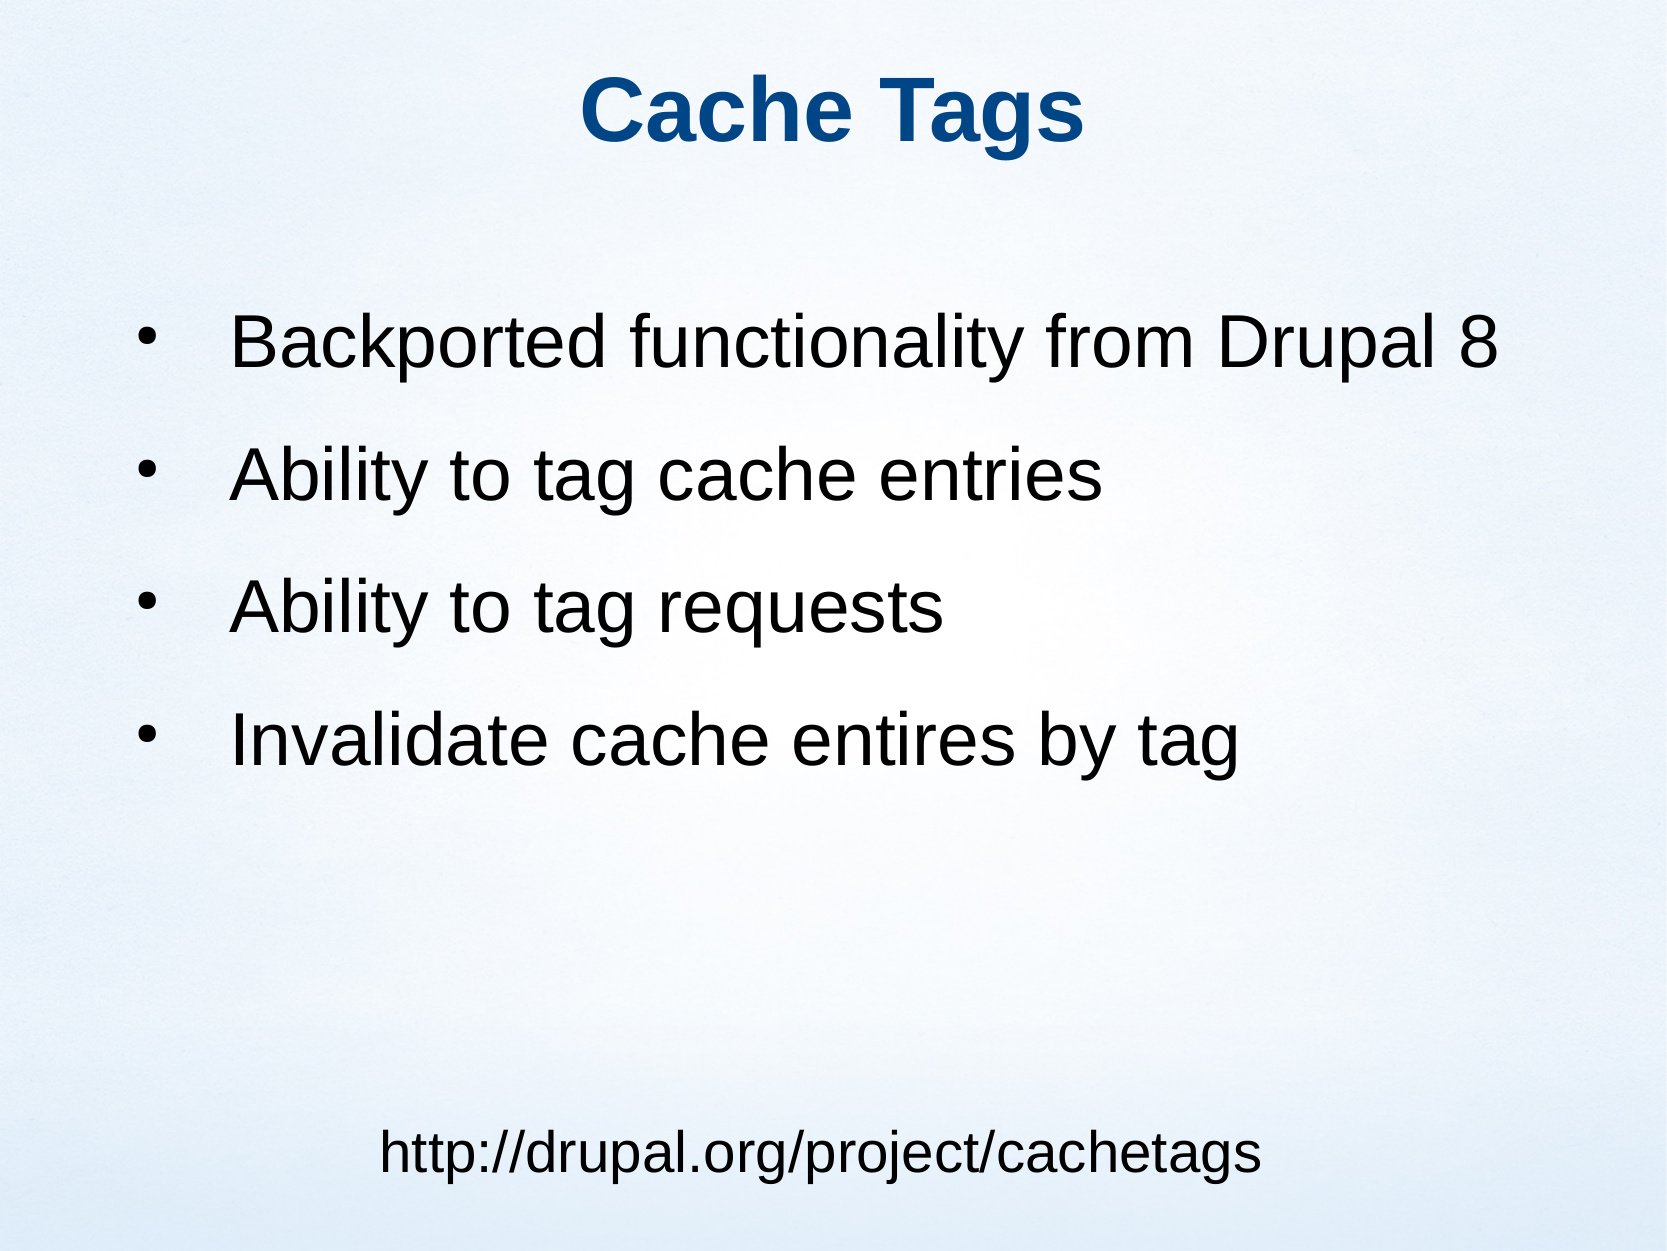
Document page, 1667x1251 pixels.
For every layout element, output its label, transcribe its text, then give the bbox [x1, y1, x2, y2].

list Backported functionality from Drupal 8 Ability to tag cache entries Ability to tag requests Invalidate cache entires by tag [83, 292, 1584, 1118]
picture [0, 0, 1667, 1251]
text_box http://drupal.org/project/cachetags [364, 1107, 1303, 1193]
title Cache Tags [83, 49, 1584, 259]
